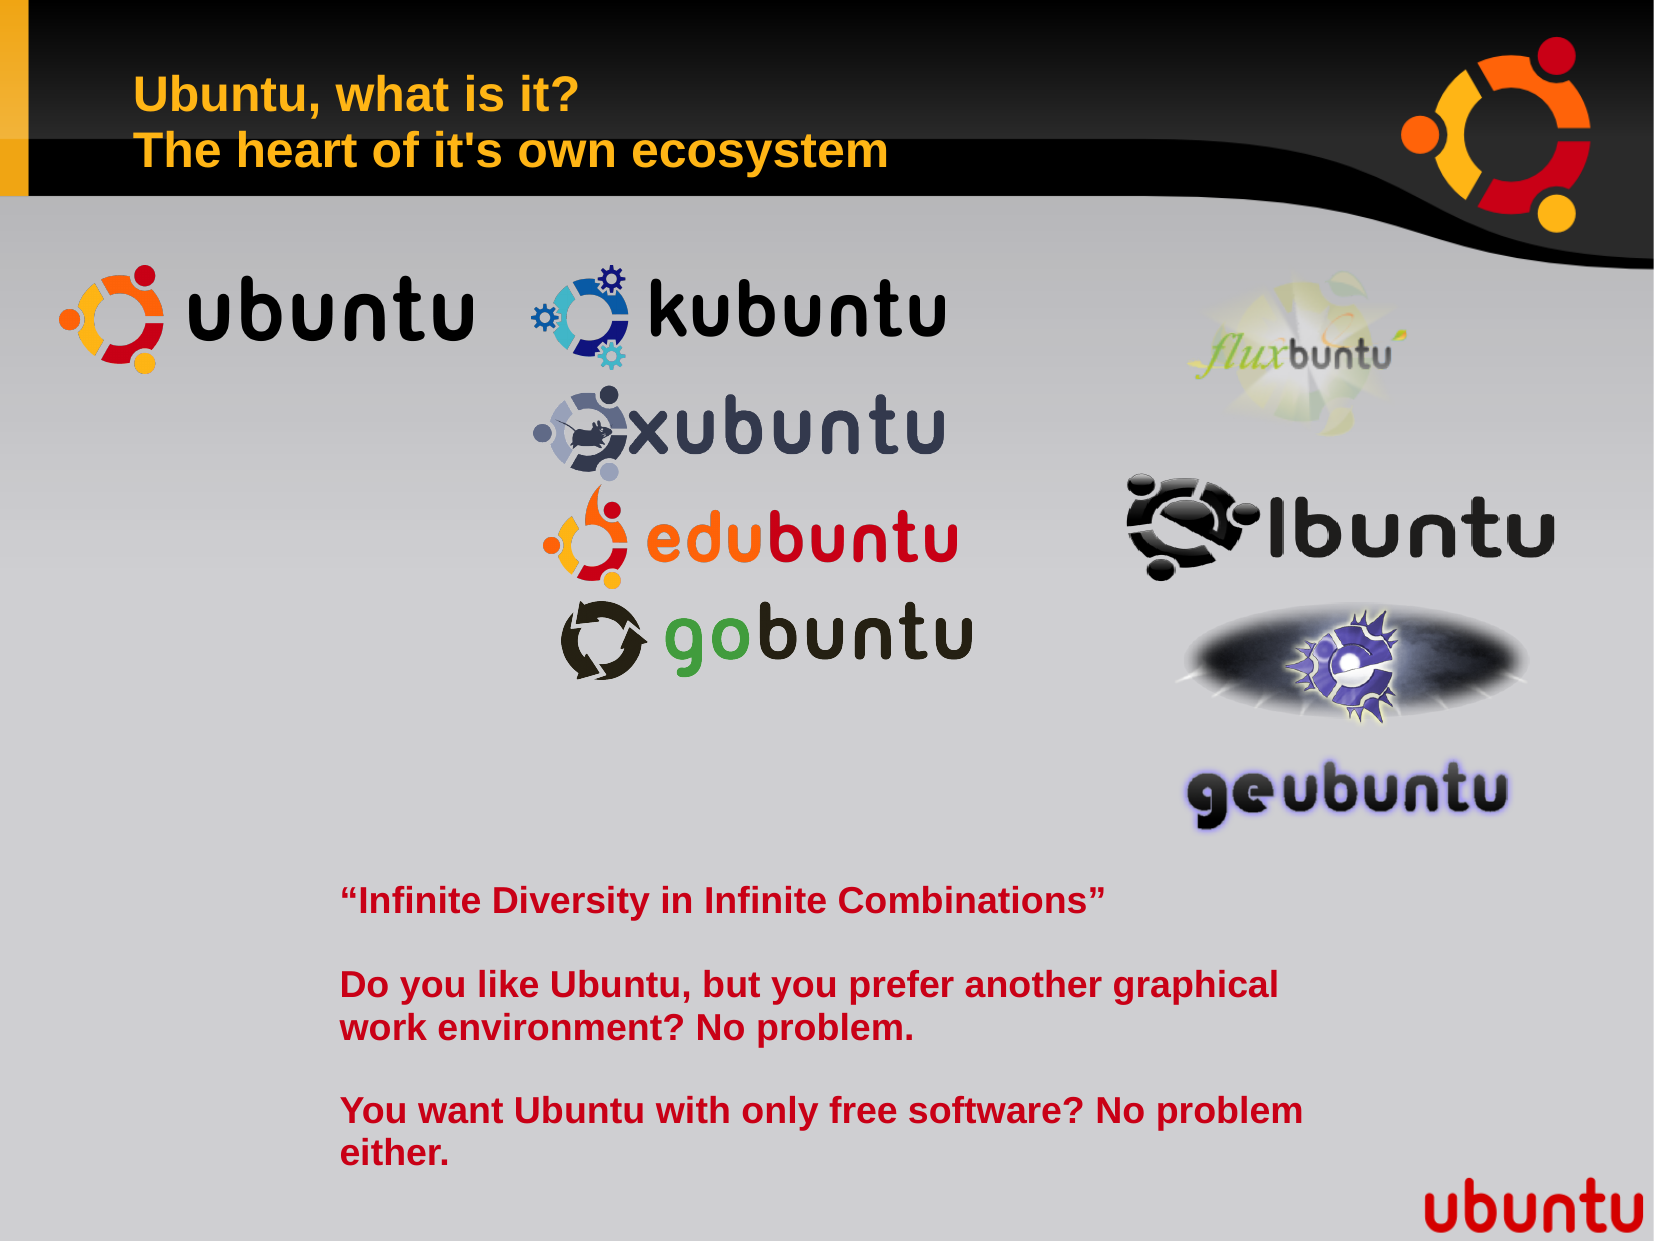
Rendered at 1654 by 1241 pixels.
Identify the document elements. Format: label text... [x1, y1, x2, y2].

text_box “Infinite Diversity in Infinite Combinations” Do you like Ubuntu, but you prefer another graphical work environment? No problem. You want Ubuntu with only free software? No problem either. [324, 872, 1329, 1182]
picture [0, 0, 1654, 1241]
text_box Ubuntu, what is it? The heart of it's own ecosystem [118, 59, 1294, 186]
